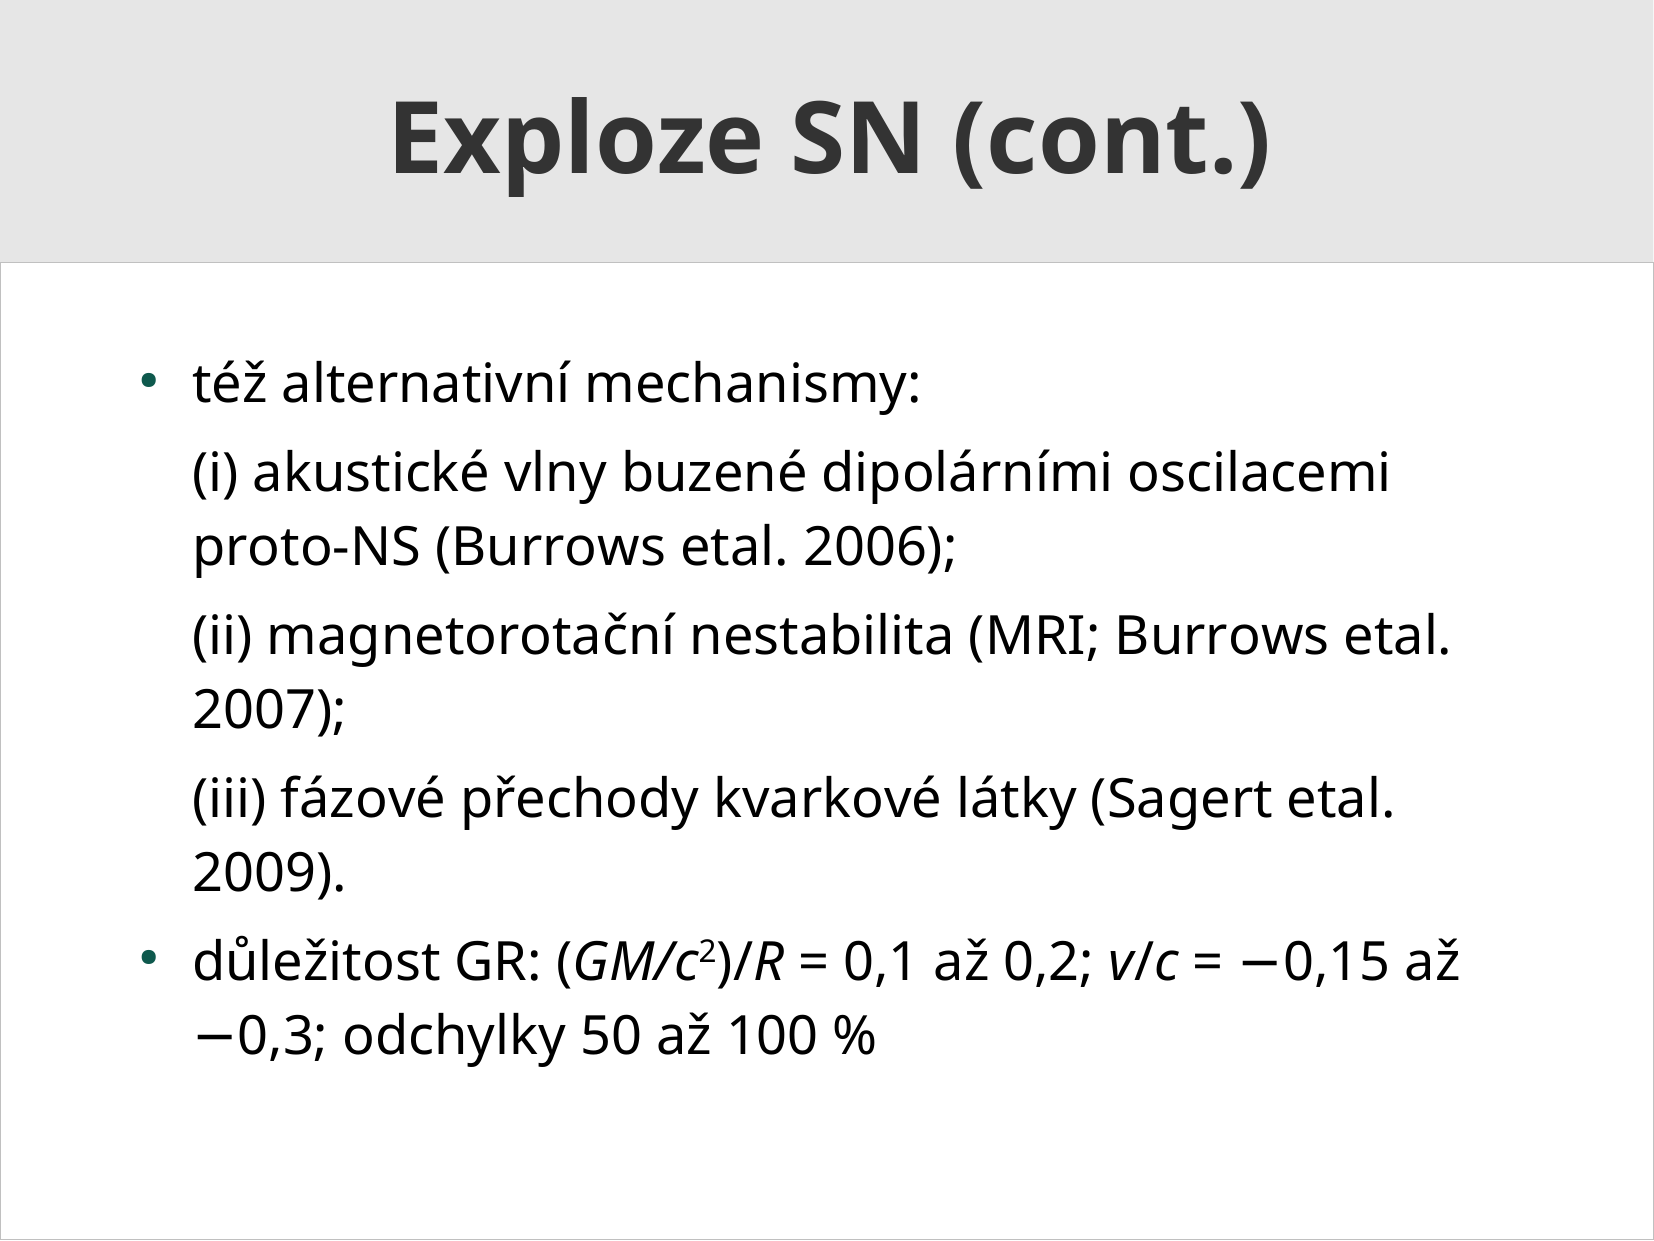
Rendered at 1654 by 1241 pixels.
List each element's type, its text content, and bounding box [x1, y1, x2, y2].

title Exploze SN (cont.) [124, 31, 1537, 239]
list též alternativní mechanismy: (i) akustické vlny buzené dipolárními oscilacemi proto-NS (Burrows etal. 2006); (ii) magnetorotační nestabilita (MRI; Burrows etal. 2007); (iii) fázové přechody kvarkové látky (Sagert etal. 2009). důležitost GR: (GM/c2)/R = 0,1 až 0,2; v/c = −0,15 až −0,3; odchylky 50 až 100 % [121, 344, 1534, 1064]
